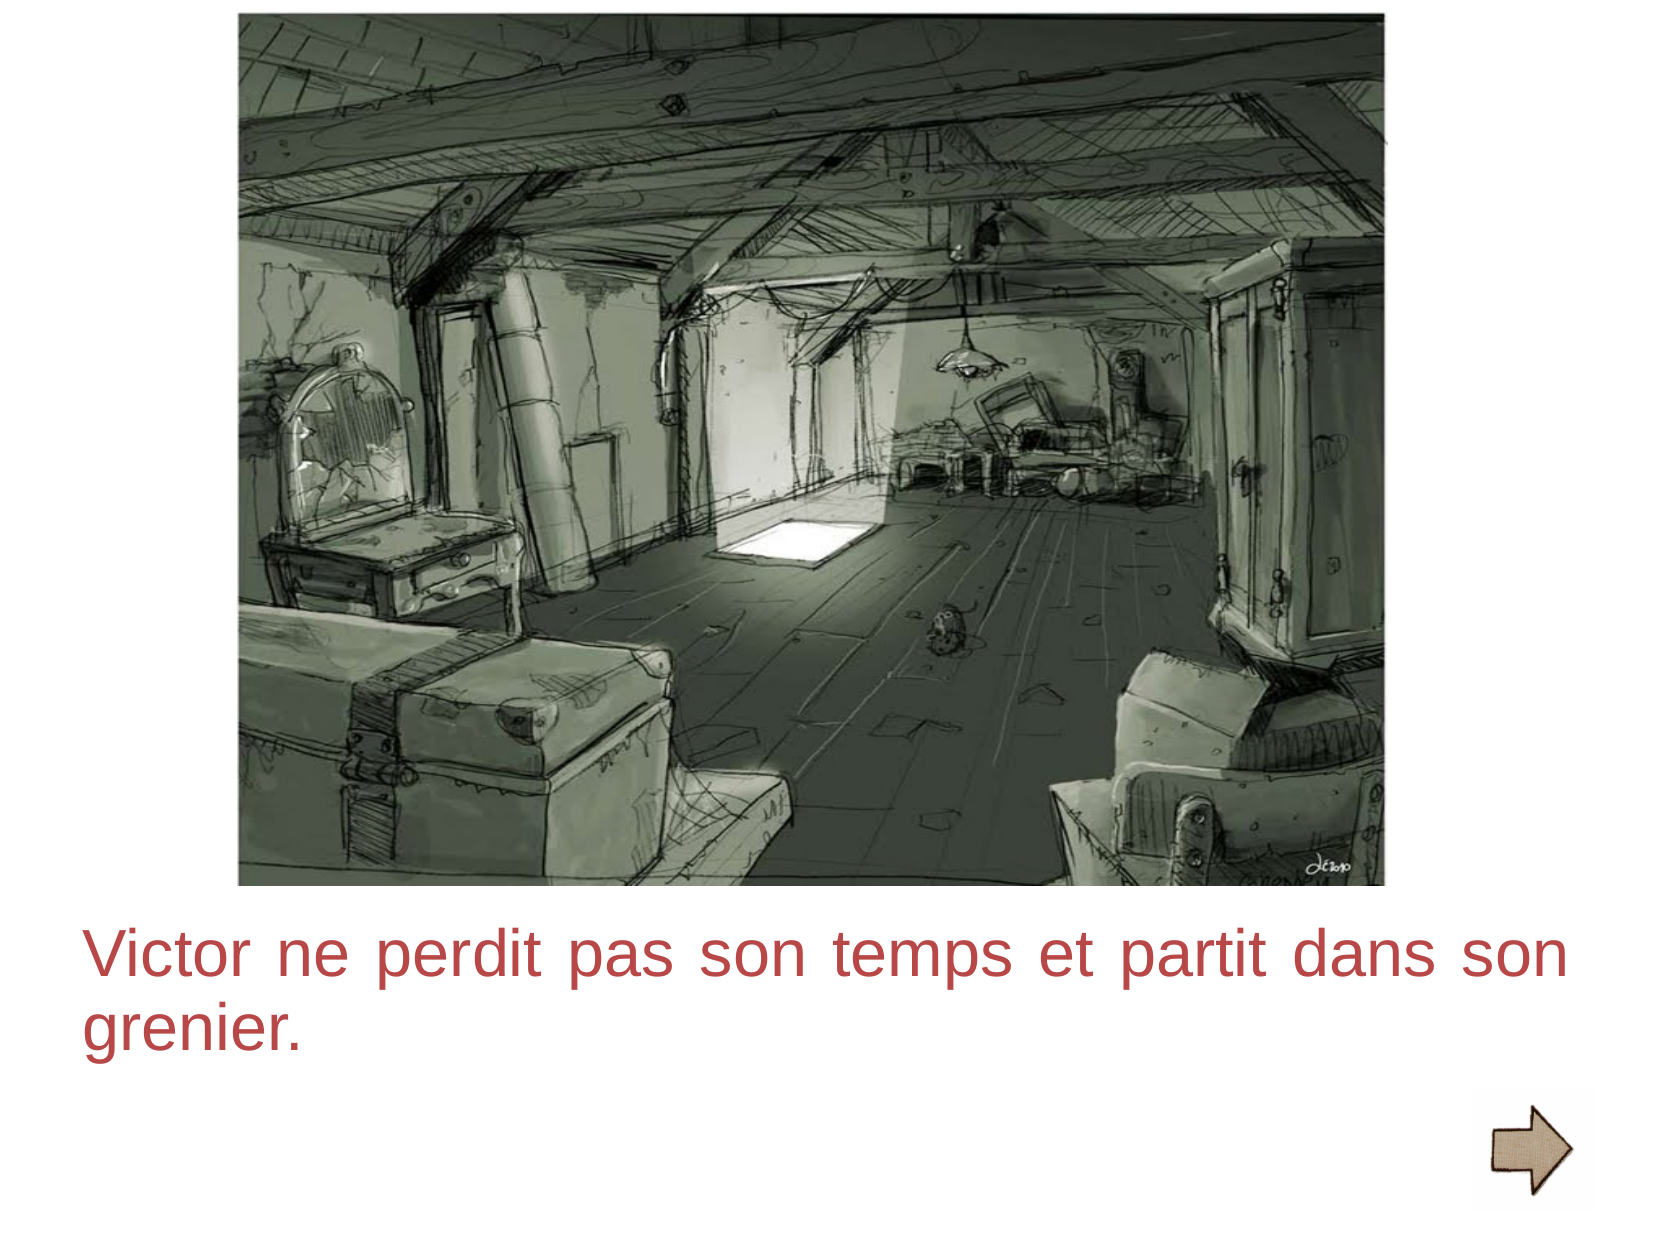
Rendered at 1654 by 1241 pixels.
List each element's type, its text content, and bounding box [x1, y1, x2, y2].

subtitle Victor ne perdit pas son temps et partit dans son grenier. [82, 49, 1571, 1109]
picture [1472, 1088, 1595, 1211]
picture [236, 10, 1388, 886]
